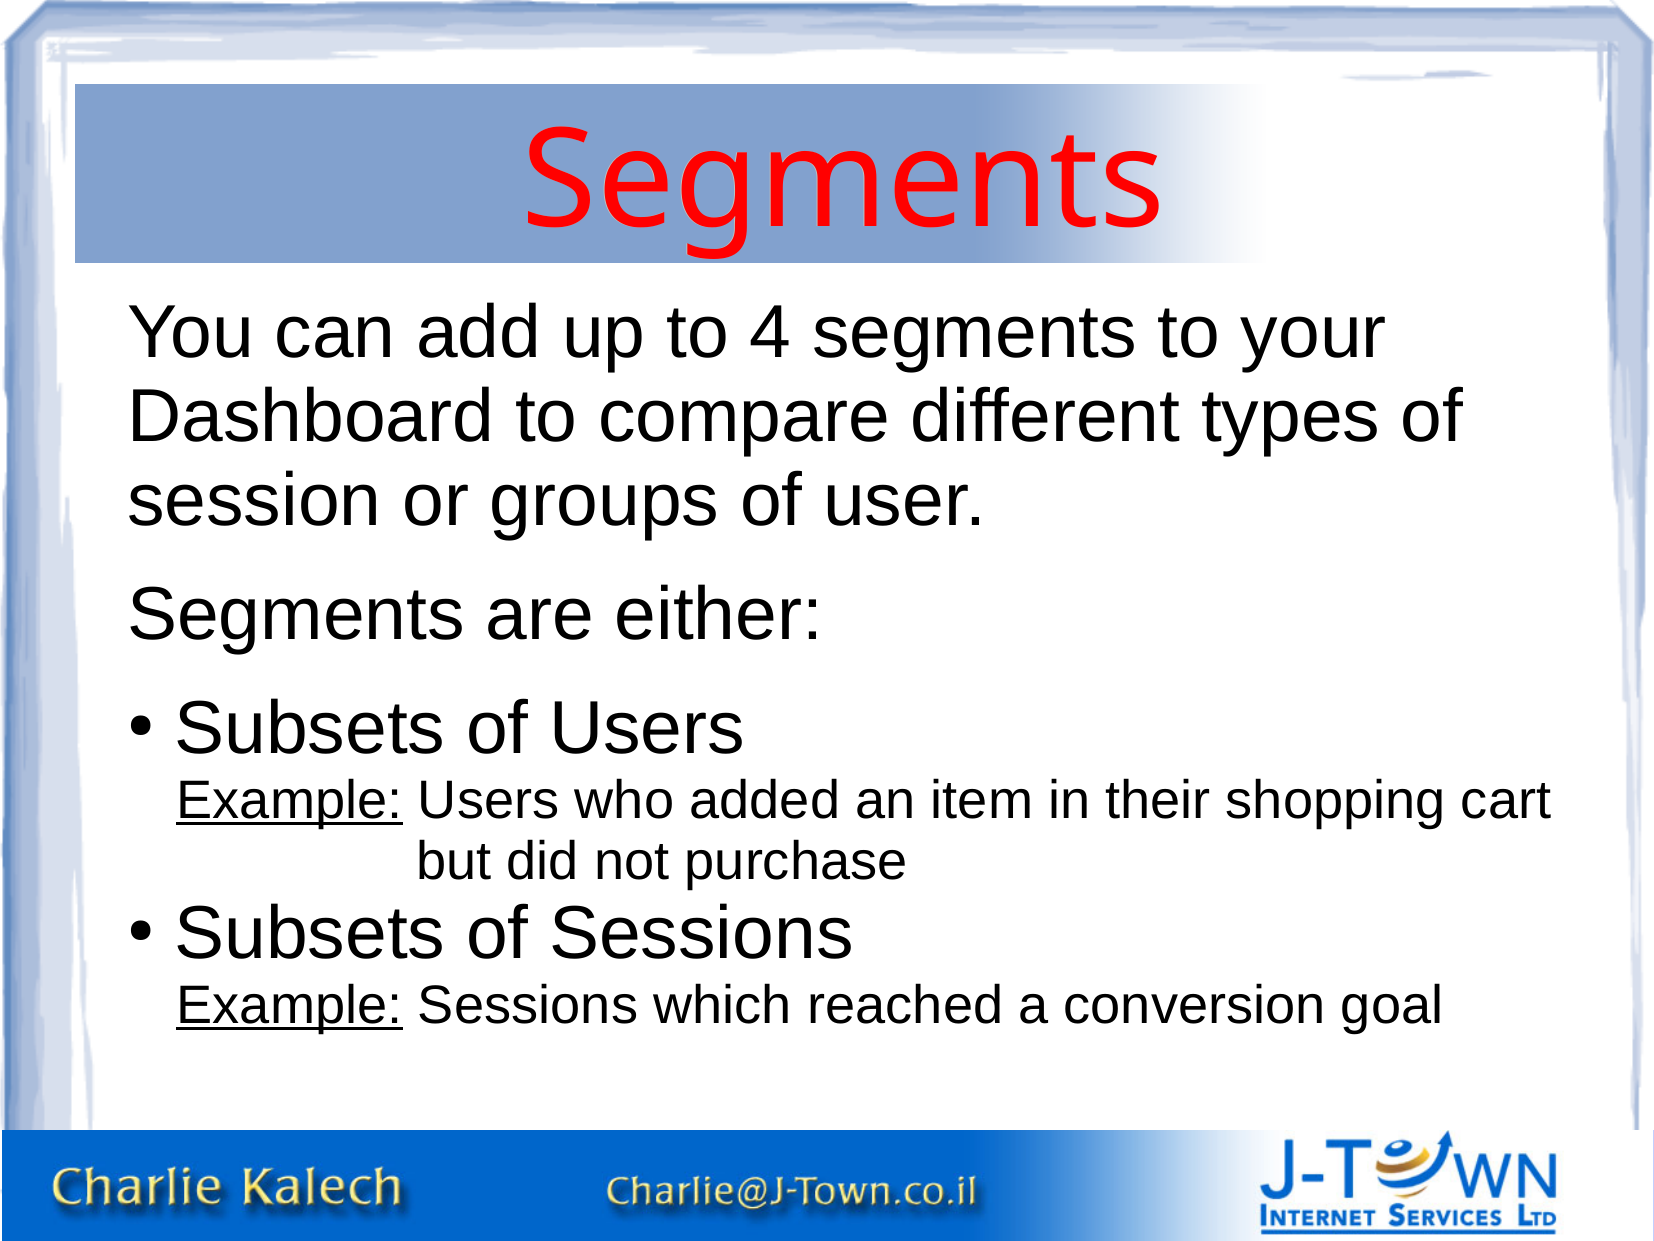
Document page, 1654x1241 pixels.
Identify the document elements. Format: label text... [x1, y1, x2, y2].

text_box You can add up to 4 segments to your Dashboard to compare different types of session or groups of user. Segments are either: Subsets of Users Example: Users who added an item in their shopping cart but did not purchase Subsets of Sessions Example: Sessions which reached a conversion goal [112, 282, 1576, 1149]
picture [0, 0, 1654, 1241]
